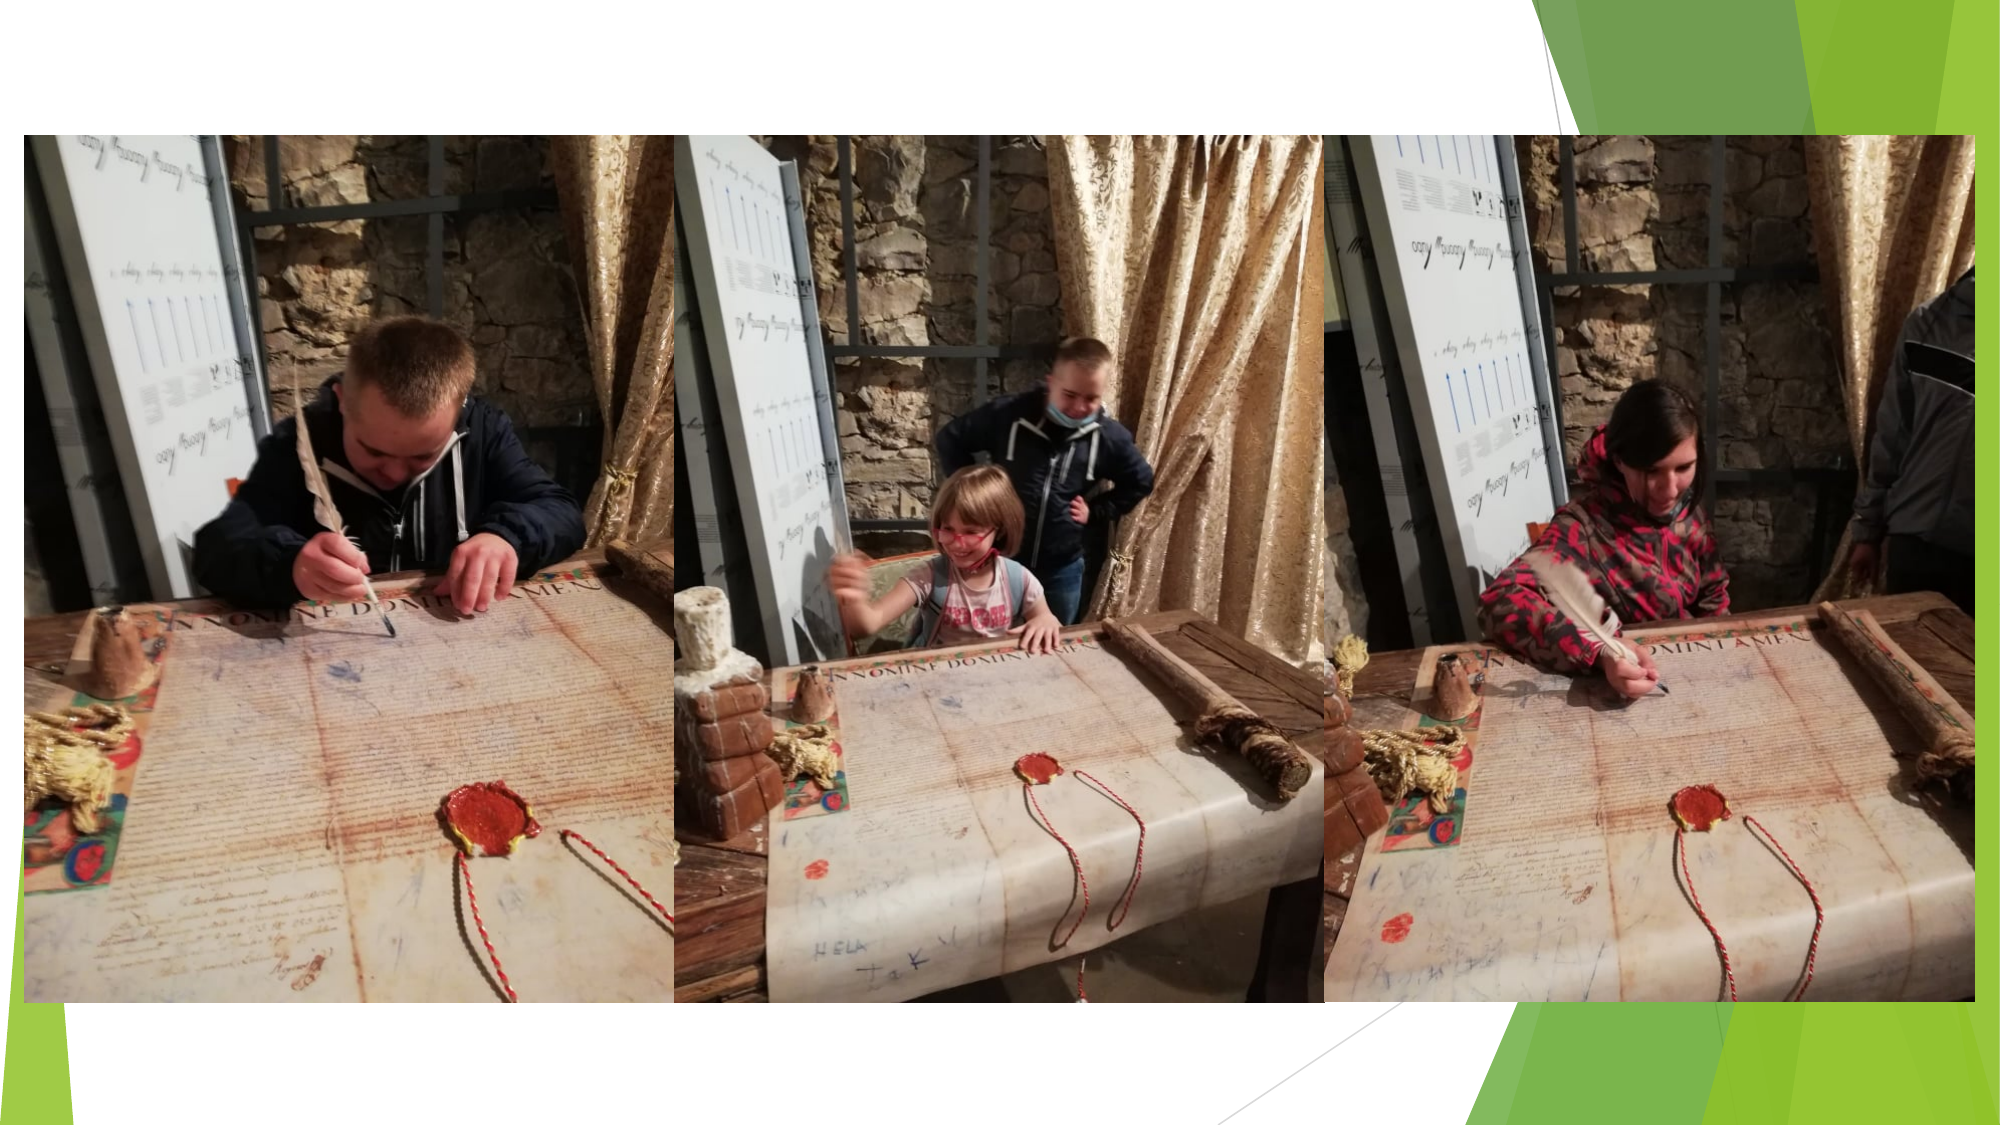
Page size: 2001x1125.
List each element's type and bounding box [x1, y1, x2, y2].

picture [24, 135, 1975, 1003]
